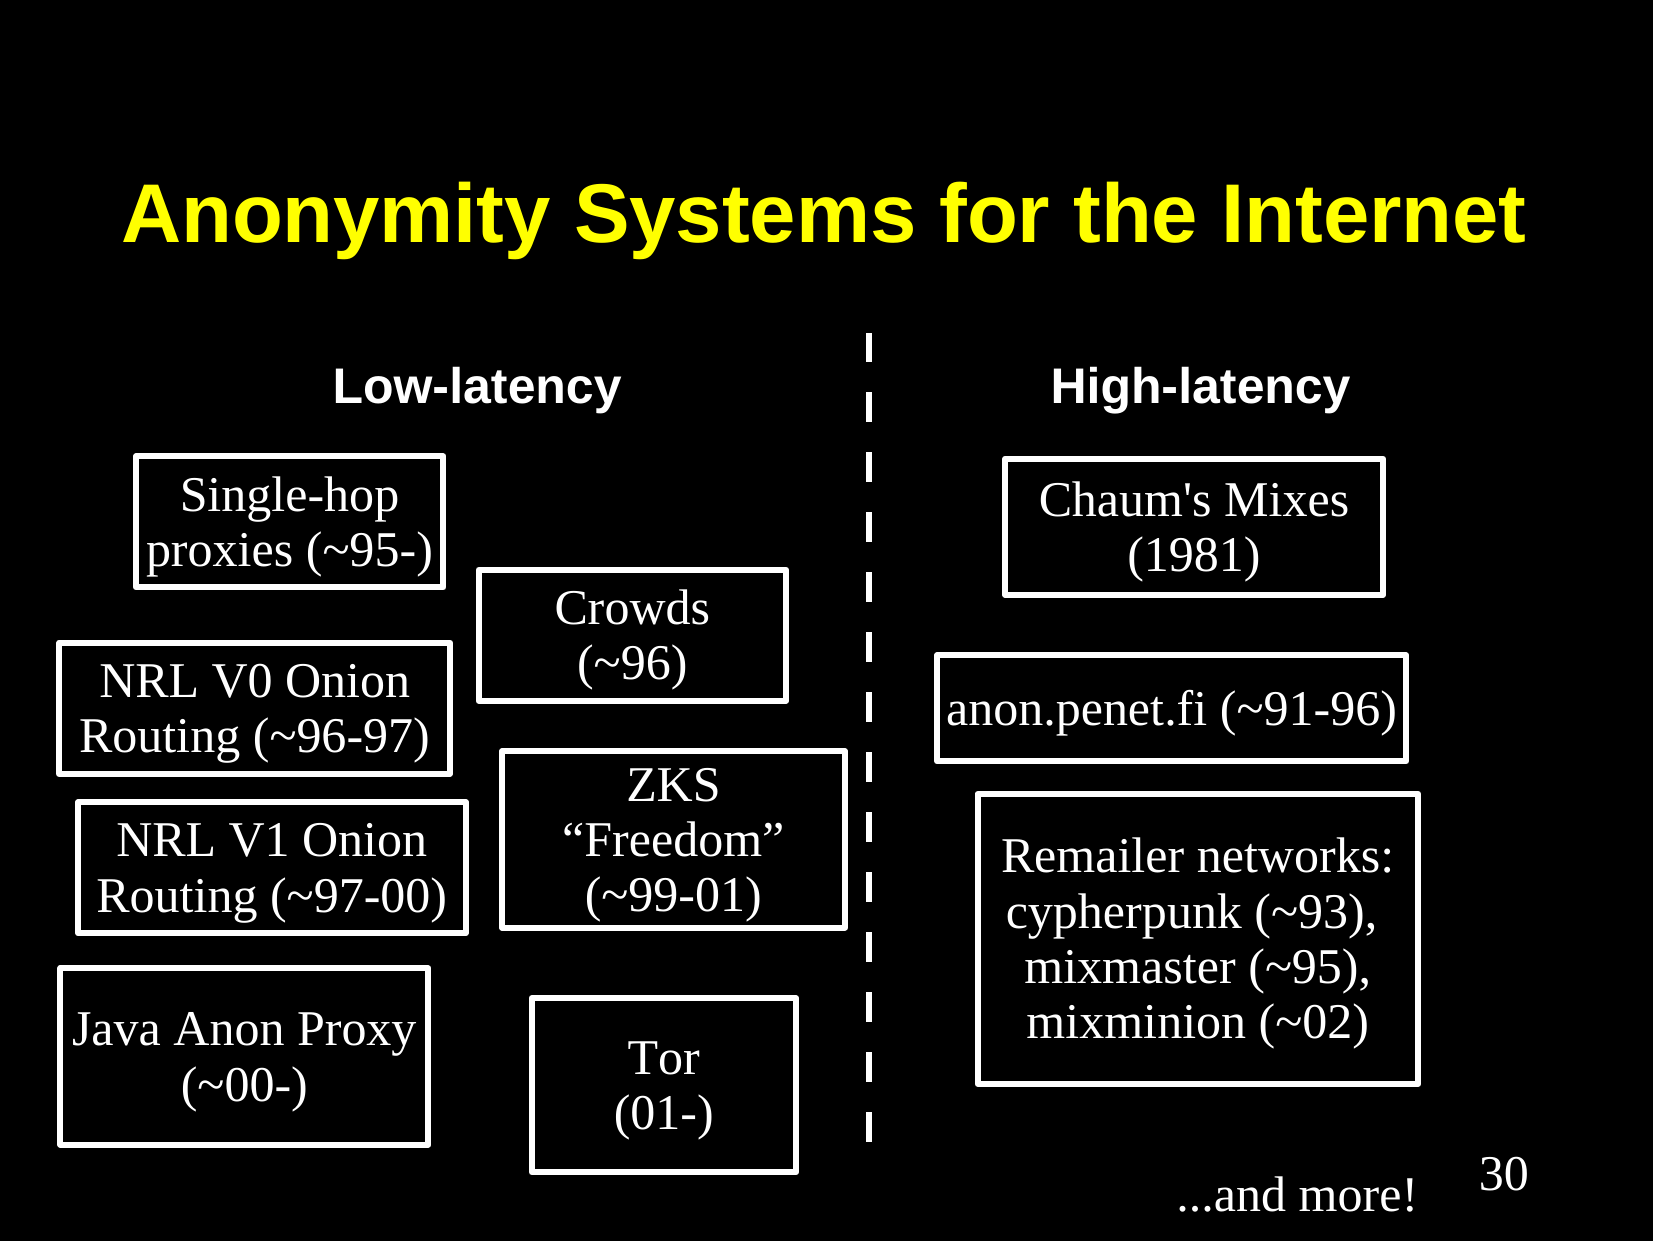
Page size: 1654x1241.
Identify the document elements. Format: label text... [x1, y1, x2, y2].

text_box Tor (01-) [531, 998, 797, 1173]
text_box ...and more! [1176, 1167, 1419, 1241]
text_box Chaum's Mixes (1981) [1005, 458, 1384, 595]
text_box Low-latency [332, 357, 622, 424]
text_box Java Anon Proxy (~00-) [60, 968, 429, 1145]
text_box High-latency [1050, 357, 1351, 424]
text_box ZKS “Freedom” (~99-01) [502, 751, 845, 928]
text_box anon.penet.fi (~91-96) [937, 655, 1407, 762]
text_box Crowds (~96) [478, 569, 787, 701]
text_box Single-hop proxies (~95-) [136, 456, 444, 588]
text_box NRL V1 Onion Routing (~97-00) [78, 802, 466, 934]
text_box Remailer networks: cypherpunk (~93), mixmaster (~95), mixminion (~02) [977, 793, 1419, 1084]
title Anonymity Systems for the Internet [121, 94, 1578, 334]
text_box NRL V0 Onion Routing (~96-97) [59, 642, 451, 774]
